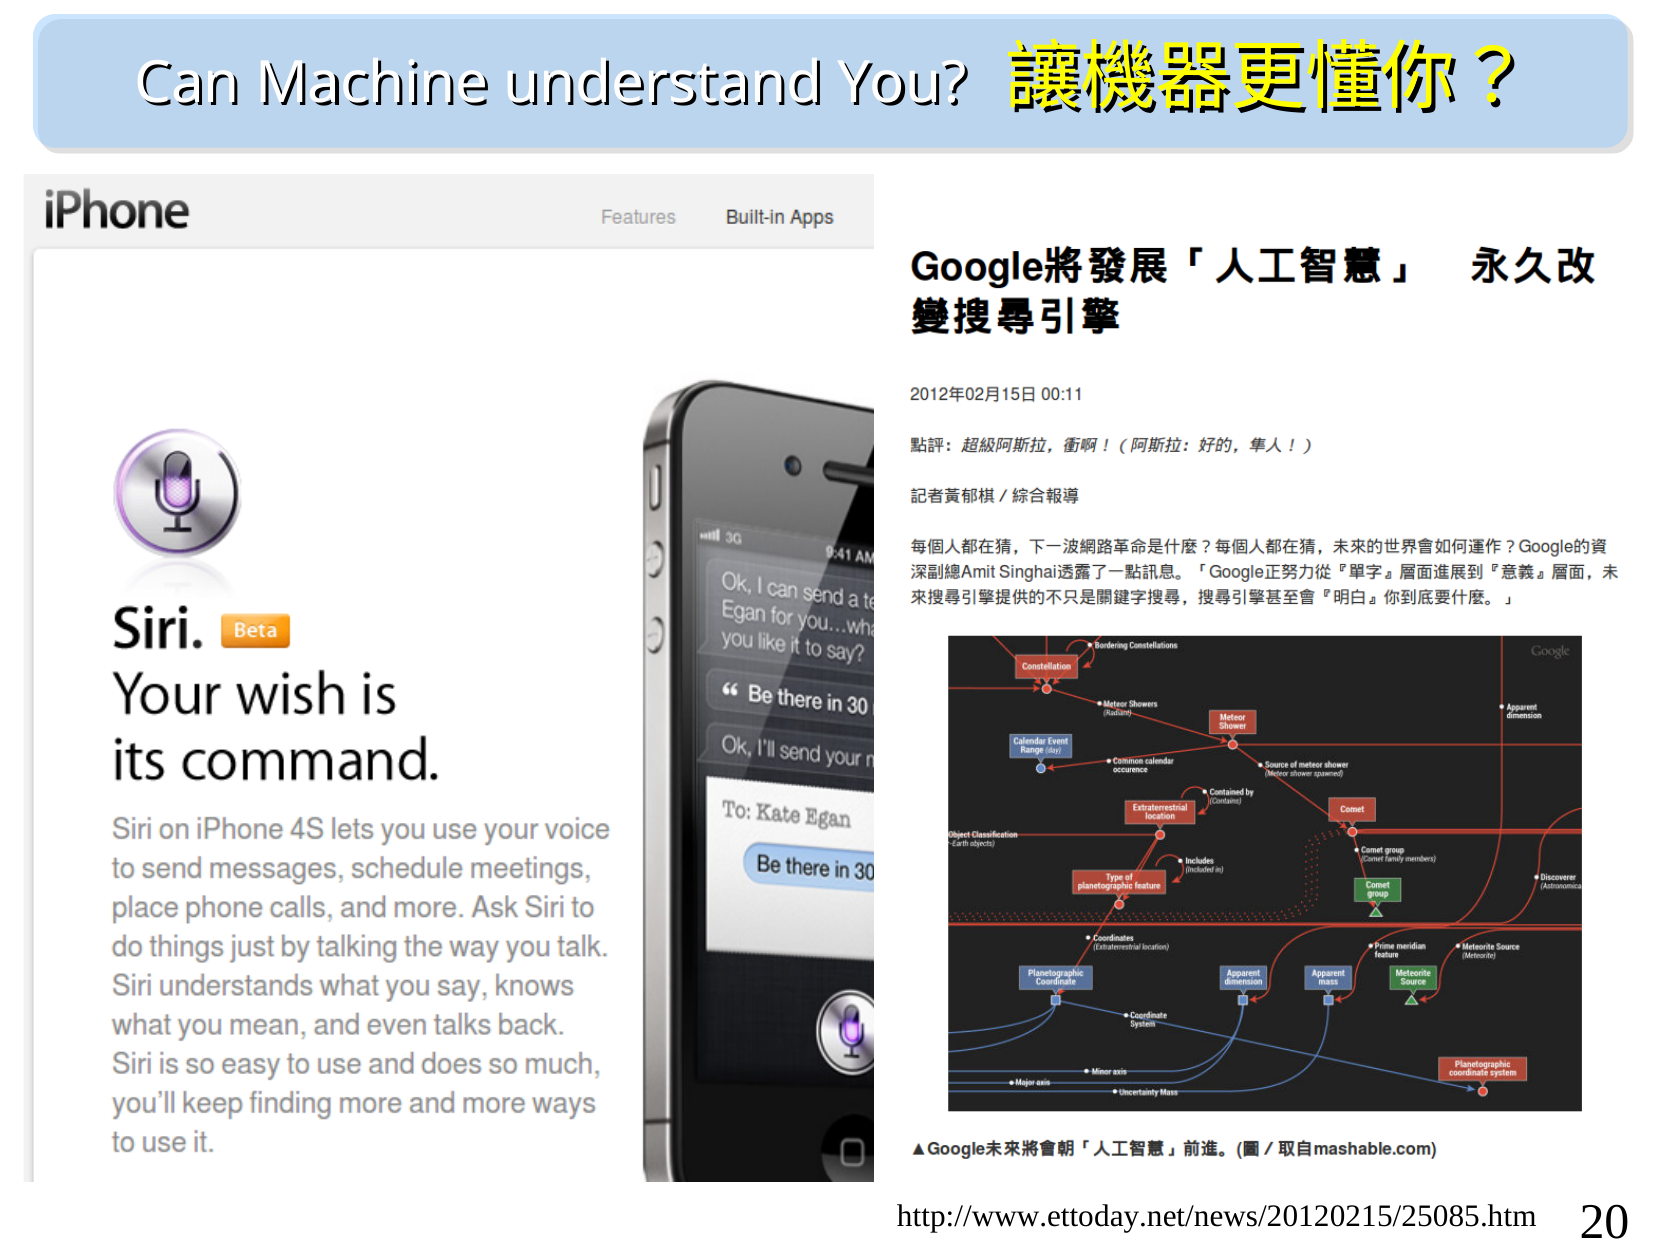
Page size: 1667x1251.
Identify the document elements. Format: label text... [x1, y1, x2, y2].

text_box http://www.ettoday.net/news/20120215/25085.htm [882, 1187, 1553, 1240]
picture [23, 174, 1640, 1182]
title Can Machine understand You? 讓機器更懂你？ [0, 7, 1665, 148]
